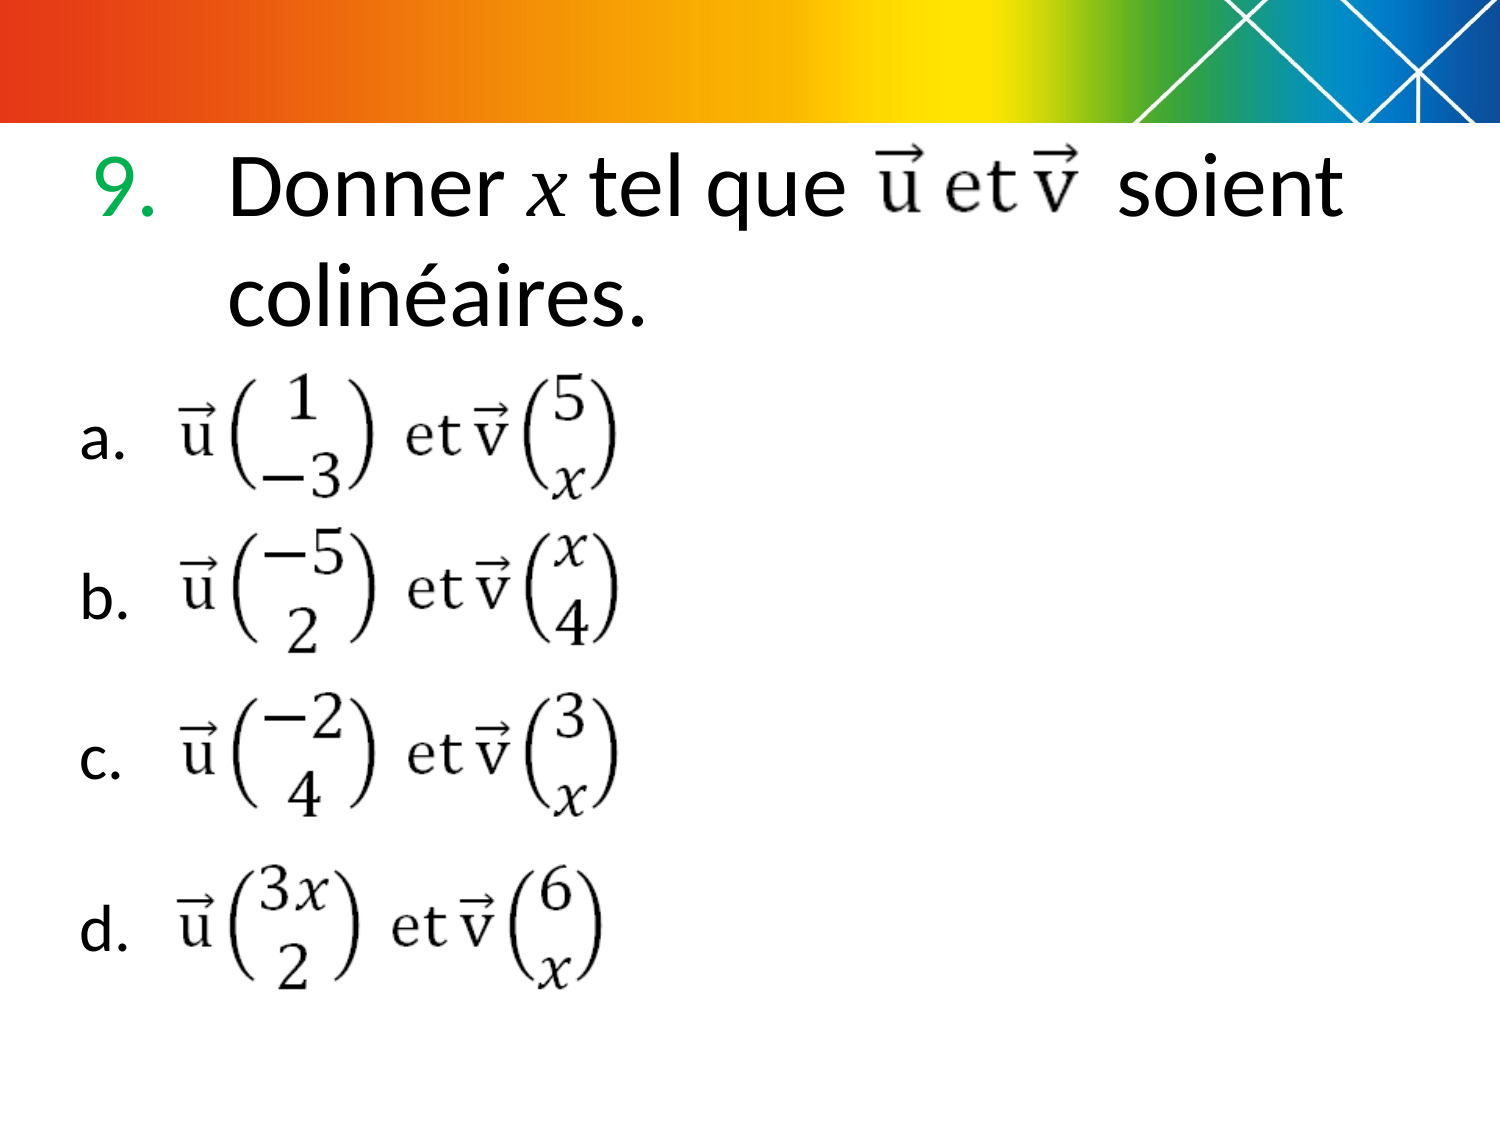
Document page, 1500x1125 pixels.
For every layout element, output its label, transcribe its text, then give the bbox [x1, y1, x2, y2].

title Donner x tel que soient colinéaires. [75, 116, 1500, 352]
picture [1340, 0, 1500, 116]
picture [868, 125, 1093, 239]
picture [171, 515, 628, 661]
picture [0, 0, 1351, 123]
picture [171, 857, 626, 1002]
picture [171, 680, 634, 831]
text_box a. b. c. d. [64, 385, 573, 974]
picture [171, 361, 648, 514]
